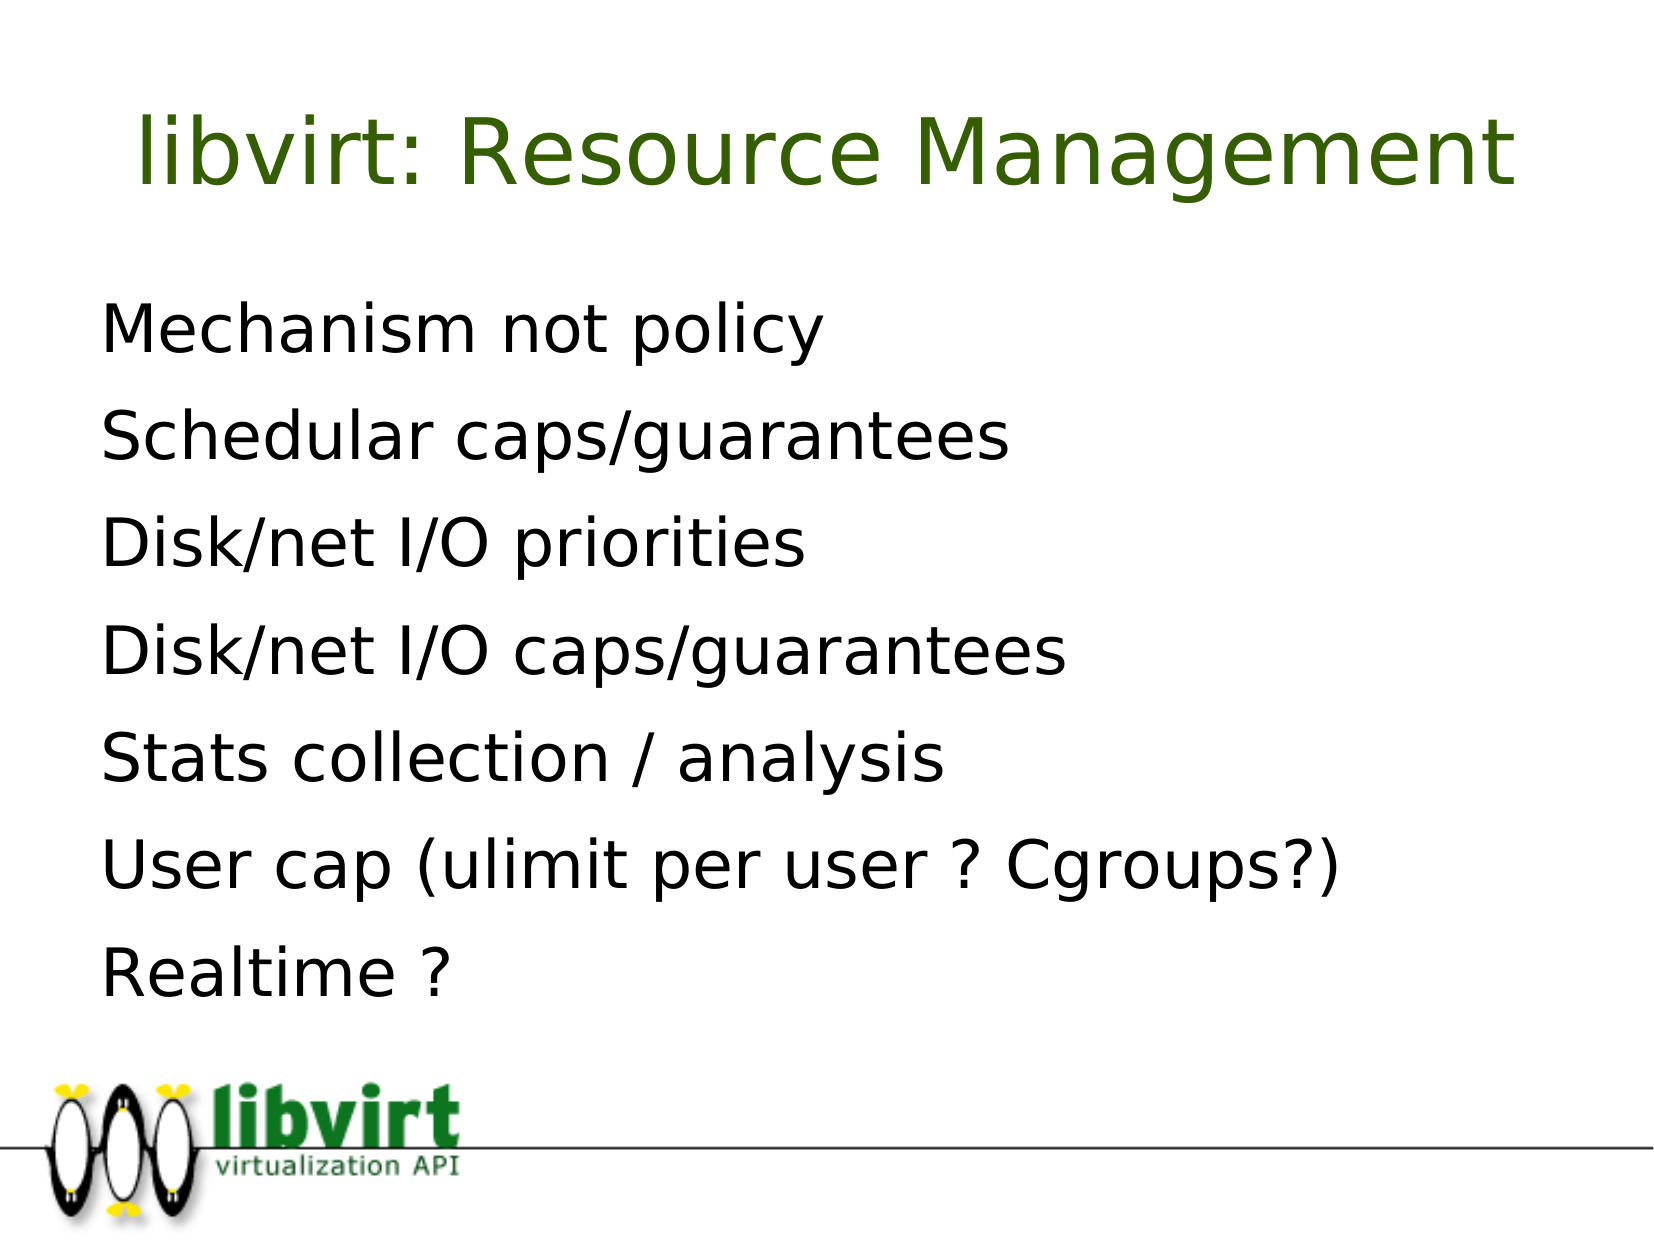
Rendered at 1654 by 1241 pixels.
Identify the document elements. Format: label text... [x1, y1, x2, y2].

picture [0, 1076, 1654, 1241]
list Mechanism not policy Schedular caps/guarantees Disk/net I/O priorities Disk/net I/O caps/guarantees Stats collection / analysis User cap (ulimit per user ? Cgroups?) Realtime ? [82, 290, 1571, 1109]
title libvirt: Resource Management [82, 49, 1571, 257]
